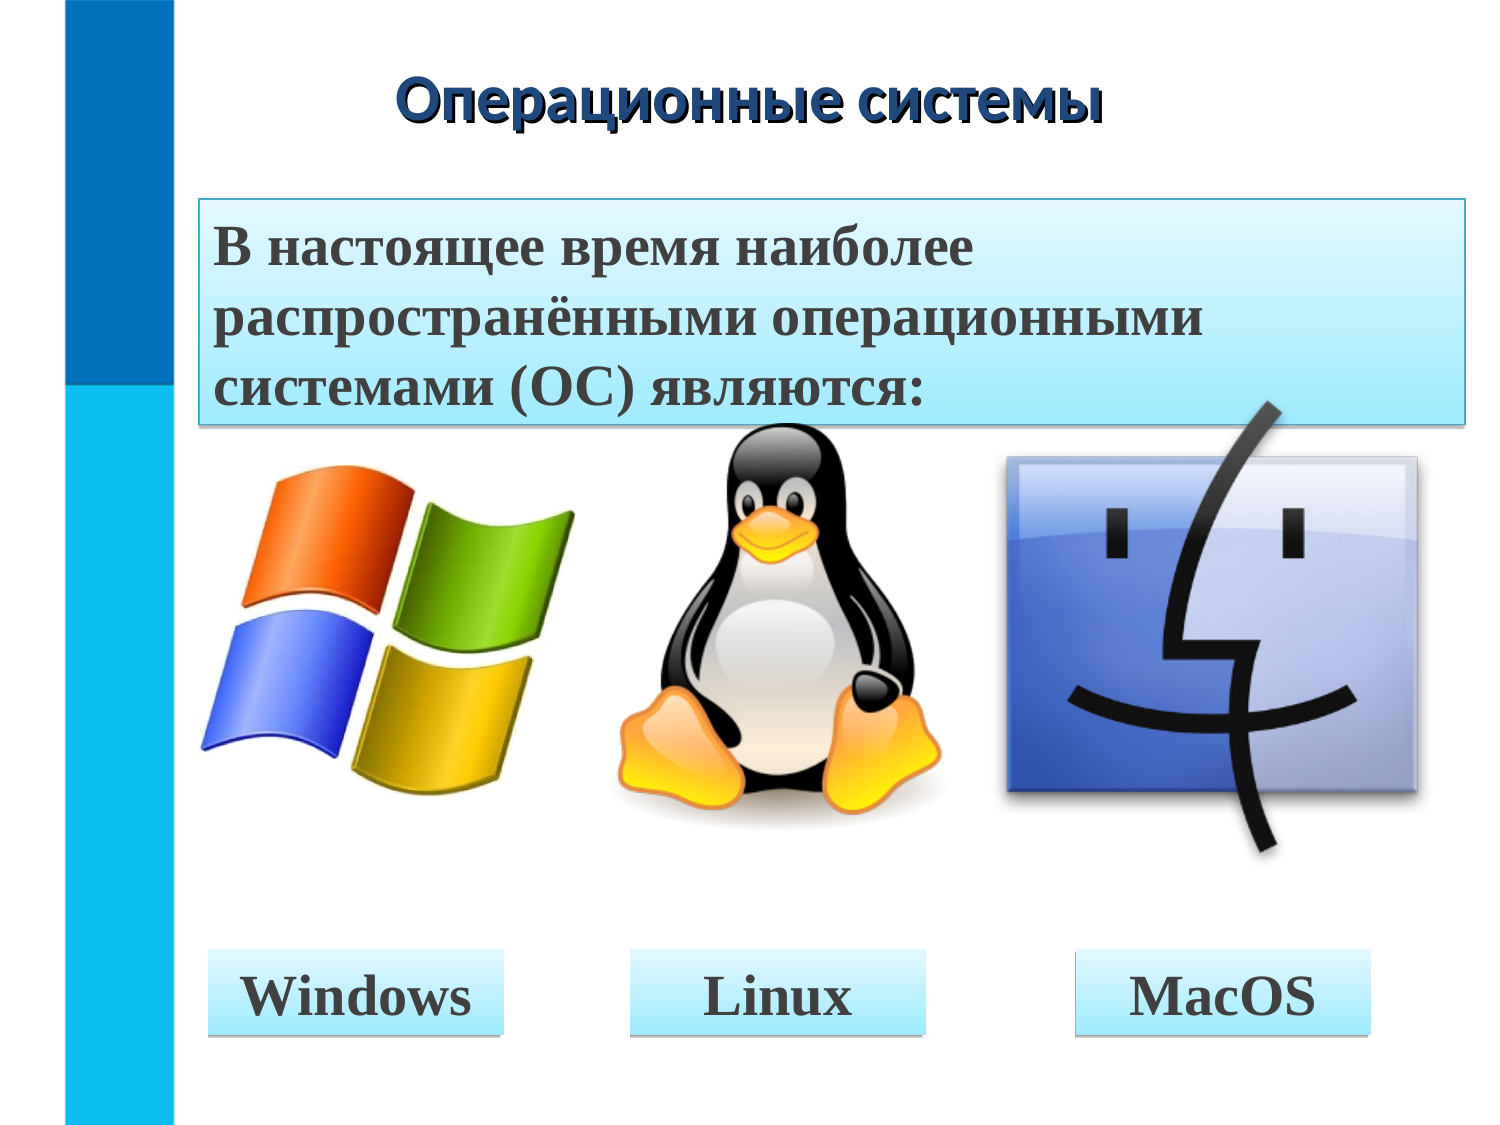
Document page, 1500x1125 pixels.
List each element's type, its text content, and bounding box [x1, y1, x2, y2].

picture [0, 0, 1500, 1125]
text_box Linux [630, 949, 926, 1035]
text_box MacOS [1075, 949, 1372, 1035]
text_box В настоящее время наиболее распространёнными операционными системами (ОС) являются: [199, 199, 1465, 425]
title Операционные системы [75, 0, 1426, 188]
text_box Windows [208, 949, 504, 1035]
